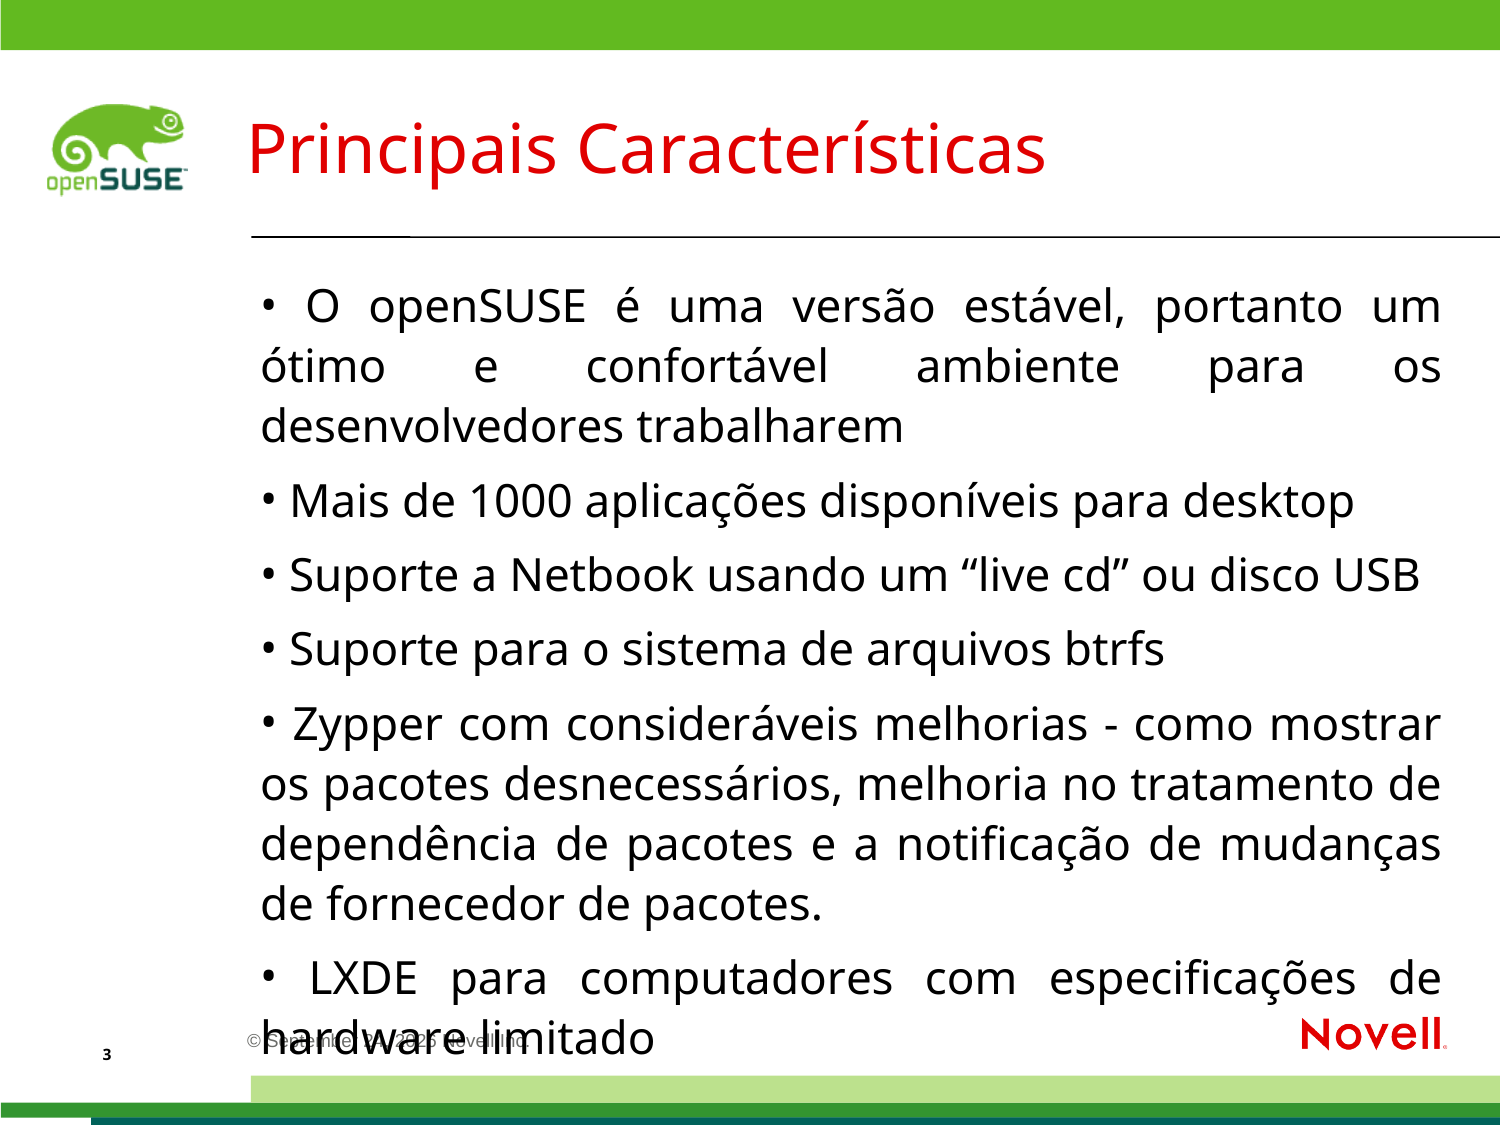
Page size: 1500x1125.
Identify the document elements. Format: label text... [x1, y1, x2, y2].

picture [1295, 1026, 1453, 1056]
list O openSUSE é uma versão estável, portanto um ótimo e confortável ambiente para os desenvolvedores trabalharem Mais de 1000 aplicações disponíveis para desktop Suporte a Netbook usando um “live cd” ou disco USB Suporte para o sistema de arquivos btrfs Zypper com consideráveis melhorias - como mostrar os pacotes desnecessários, melhoria no tratamento de dependência de pacotes e a notificação de mudanças de fornecedor de pacotes. LXDE para computadores com especificações de hardware limitado [245, 267, 1458, 1026]
title Principais Características [246, 60, 1409, 239]
picture [47, 104, 188, 197]
